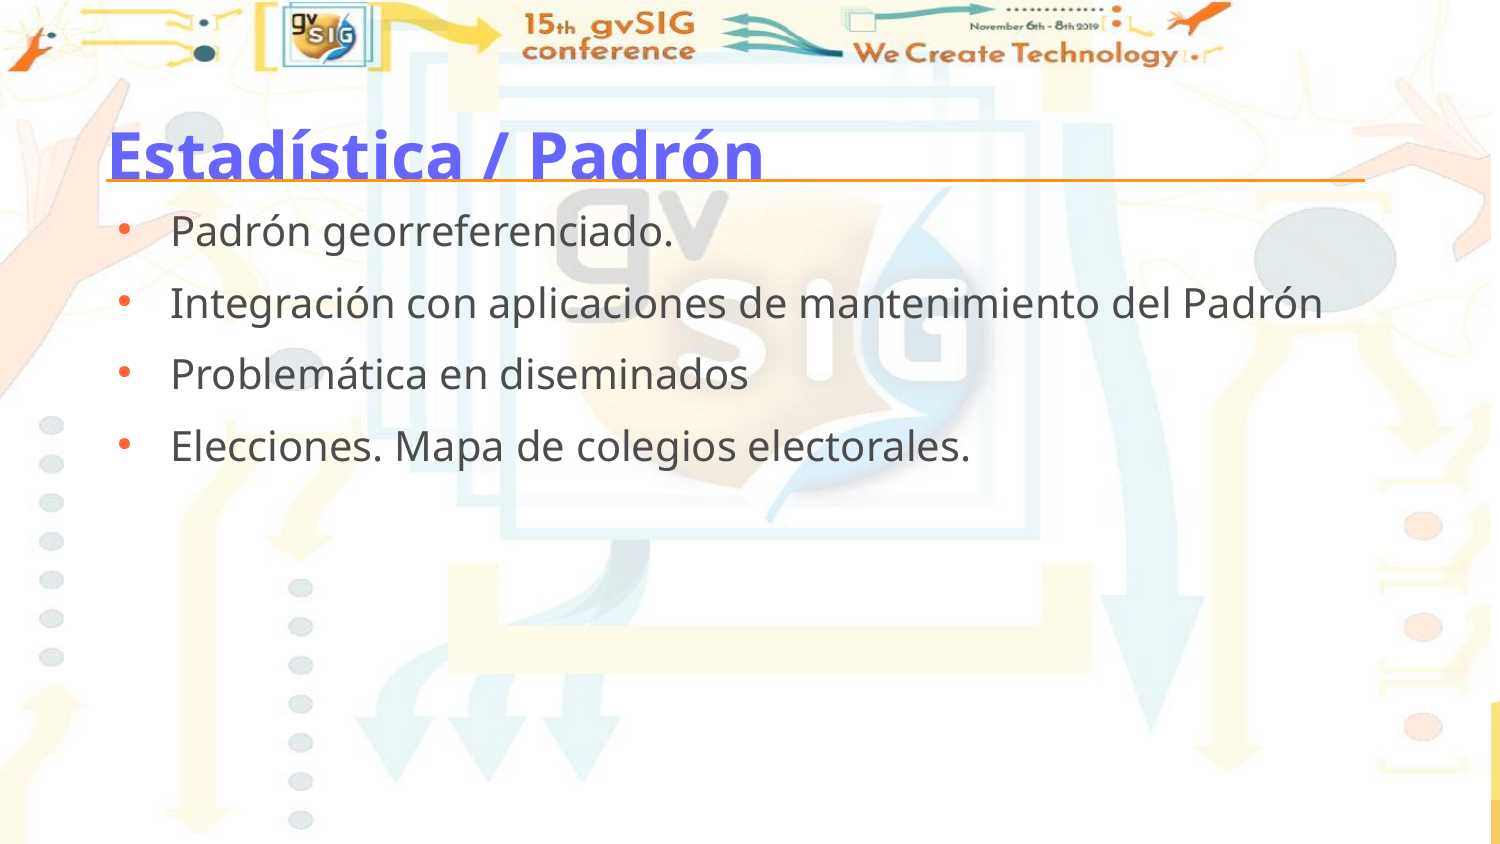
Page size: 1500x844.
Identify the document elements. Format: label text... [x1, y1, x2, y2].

title Estadística / Padrón [106, 115, 1457, 193]
picture [0, 0, 1500, 844]
list Padrón georreferenciado. Integración con aplicaciones de mantenimiento del Padrón Problemática en diseminados Elecciones. Mapa de colegios electorales. [99, 129, 1359, 770]
